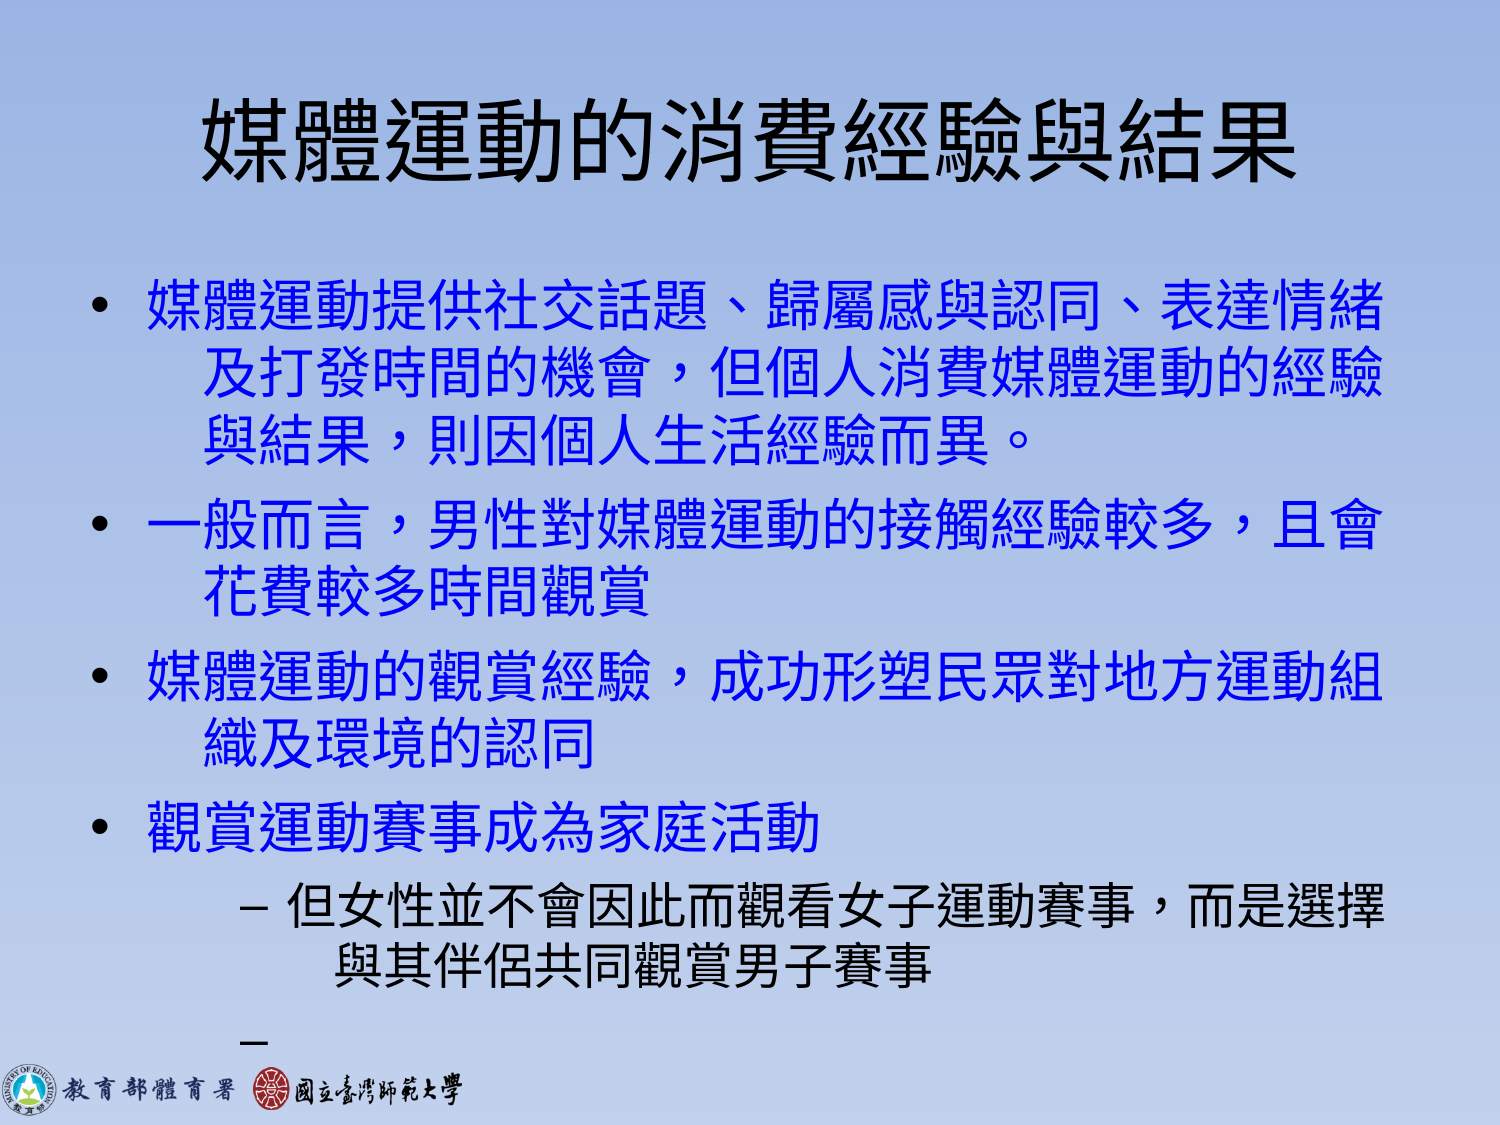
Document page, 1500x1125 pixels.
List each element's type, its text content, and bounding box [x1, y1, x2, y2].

title 媒體運動的消費經驗與結果 [75, 45, 1426, 233]
list 媒體運動提供社交話題、歸屬感與認同、表達情緒及打發時間的機會，但個人消費媒體運動的經驗與結果，則因個人生活經驗而異。 一般而言，男性對媒體運動的接觸經驗較多，且會花費較多時間觀賞 媒體運動的觀賞經驗，成功形塑民眾對地方運動組織及環境的認同 觀賞運動賽事成為家庭活動 但女性並不會因此而觀看女子運動賽事，而是選擇與其伴侶共同觀賞男子賽事 [75, 262, 1426, 1005]
